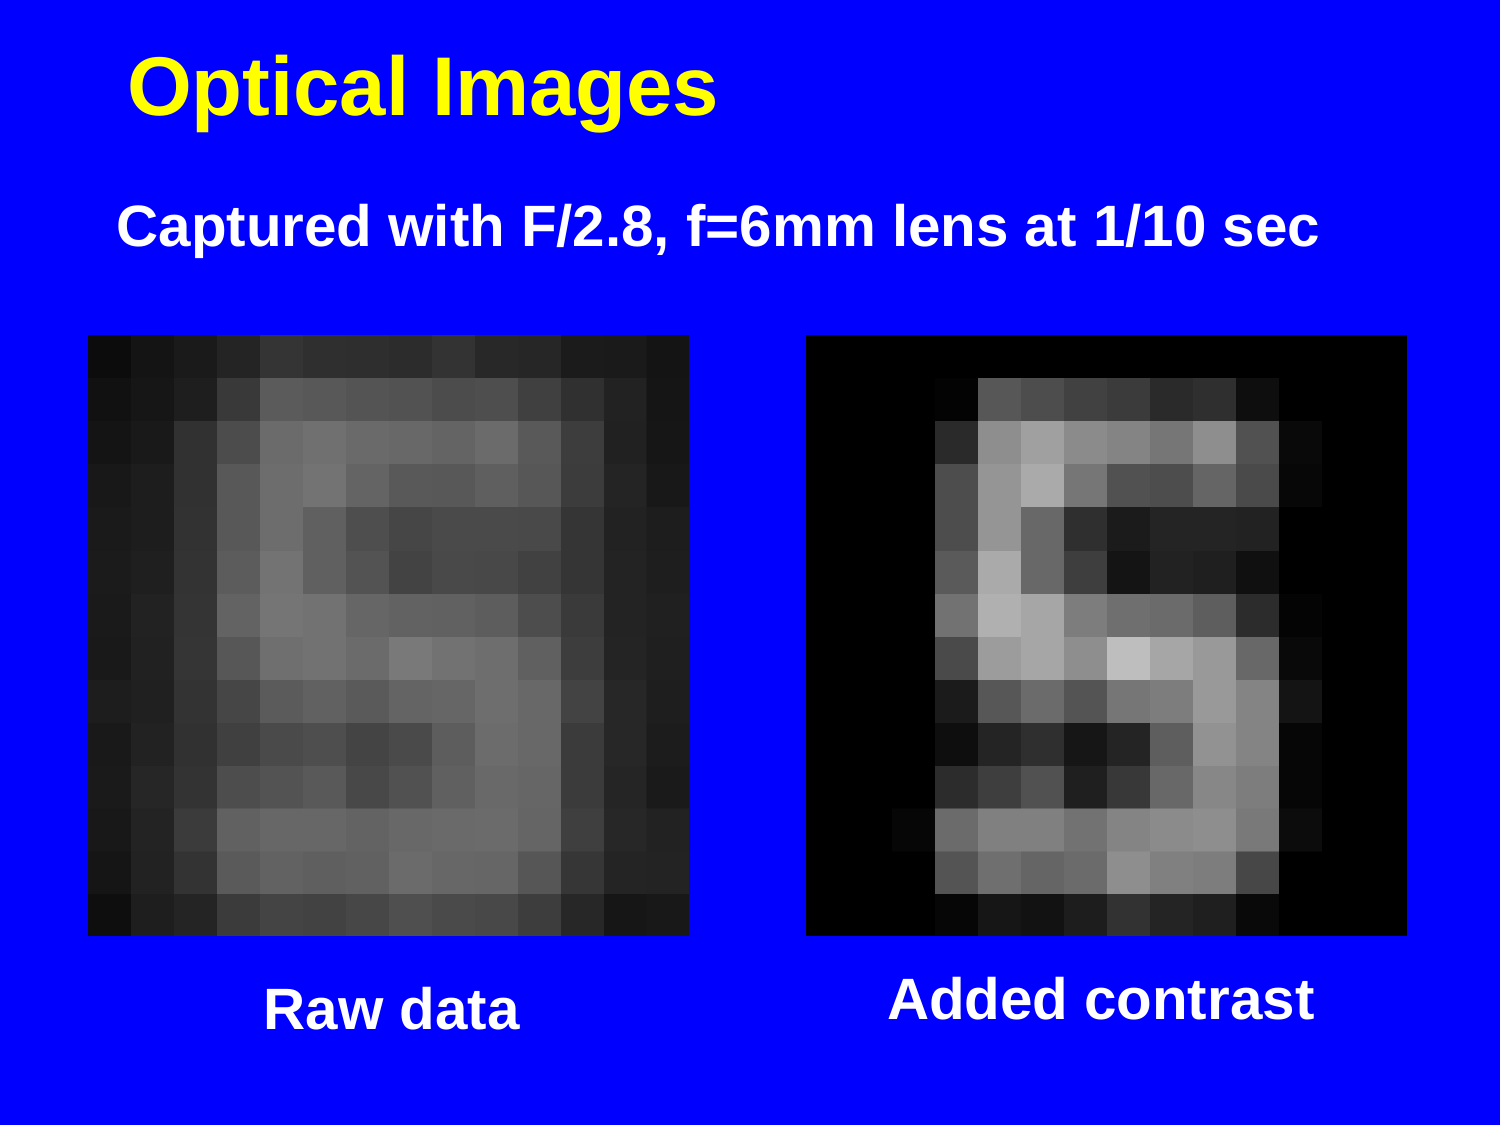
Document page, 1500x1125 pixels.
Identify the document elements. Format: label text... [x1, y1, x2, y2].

text_box Raw data [249, 968, 535, 1050]
picture [88, 335, 689, 936]
text_box Captured with F/2.8, f=6mm lens at 1/10 sec [101, 186, 1337, 267]
title Optical Images [112, 23, 1388, 149]
text_box Added contrast [872, 959, 1331, 1040]
picture [806, 335, 1407, 936]
